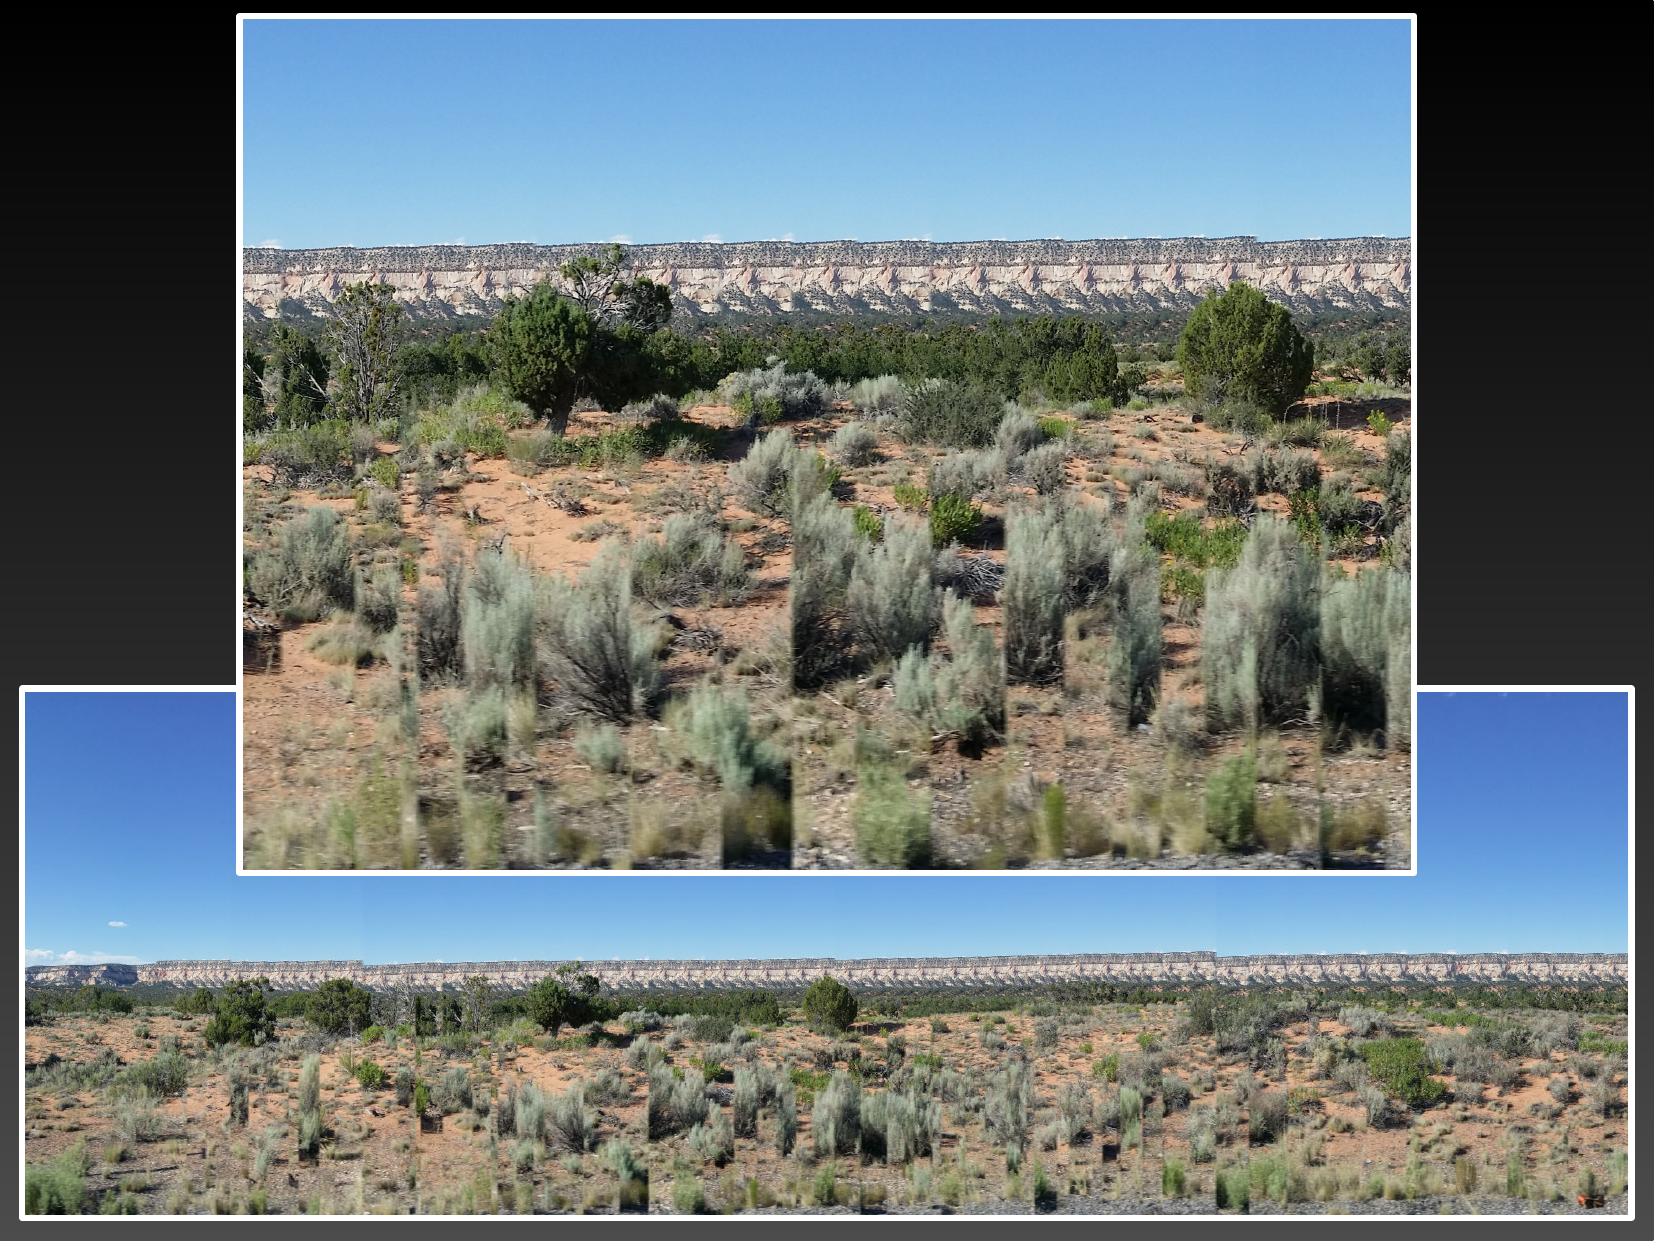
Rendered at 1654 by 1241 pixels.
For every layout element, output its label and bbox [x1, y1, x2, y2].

picture [25, 691, 1629, 1216]
picture [242, 19, 1412, 871]
